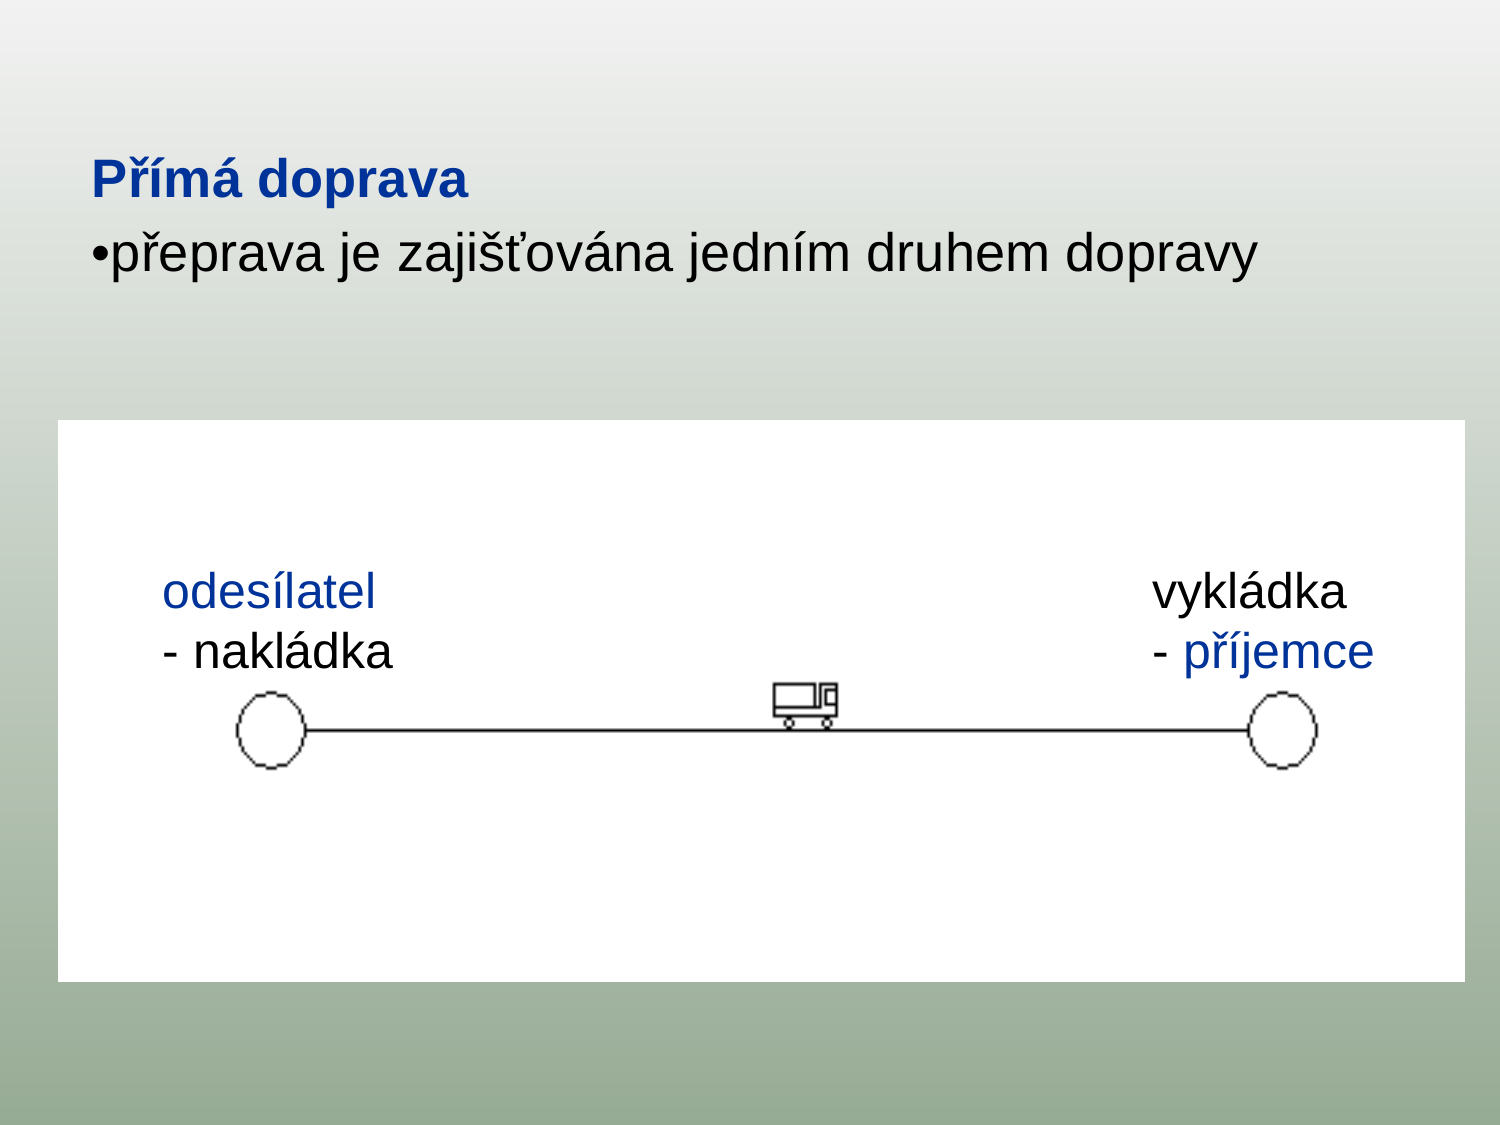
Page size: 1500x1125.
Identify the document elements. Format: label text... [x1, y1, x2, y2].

text_box vykládka - příjemce [1138, 550, 1391, 747]
list Přímá doprava přeprava je zajišťována jedním druhem dopravy [76, 140, 1427, 420]
text_box odesílatel - nakládka [148, 550, 409, 687]
text_box [58, 420, 1465, 982]
